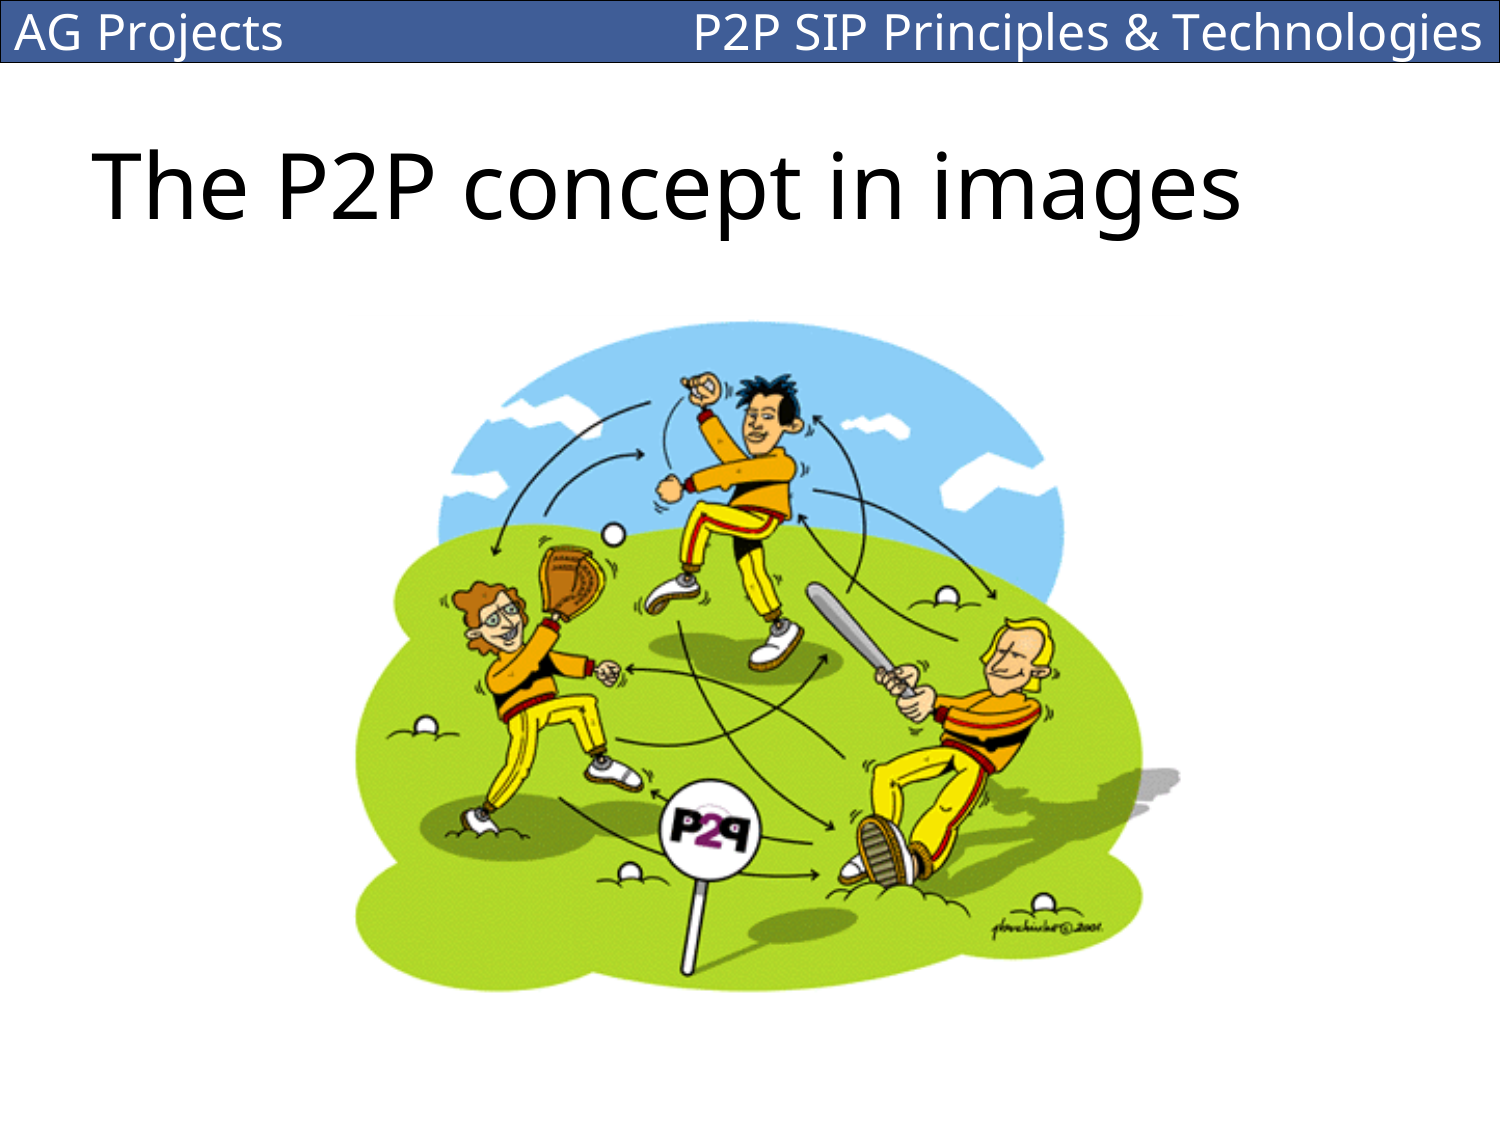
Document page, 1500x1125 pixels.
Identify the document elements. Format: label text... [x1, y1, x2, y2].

text_box The P2P concept in images [76, 113, 1447, 244]
picture [348, 314, 1183, 999]
